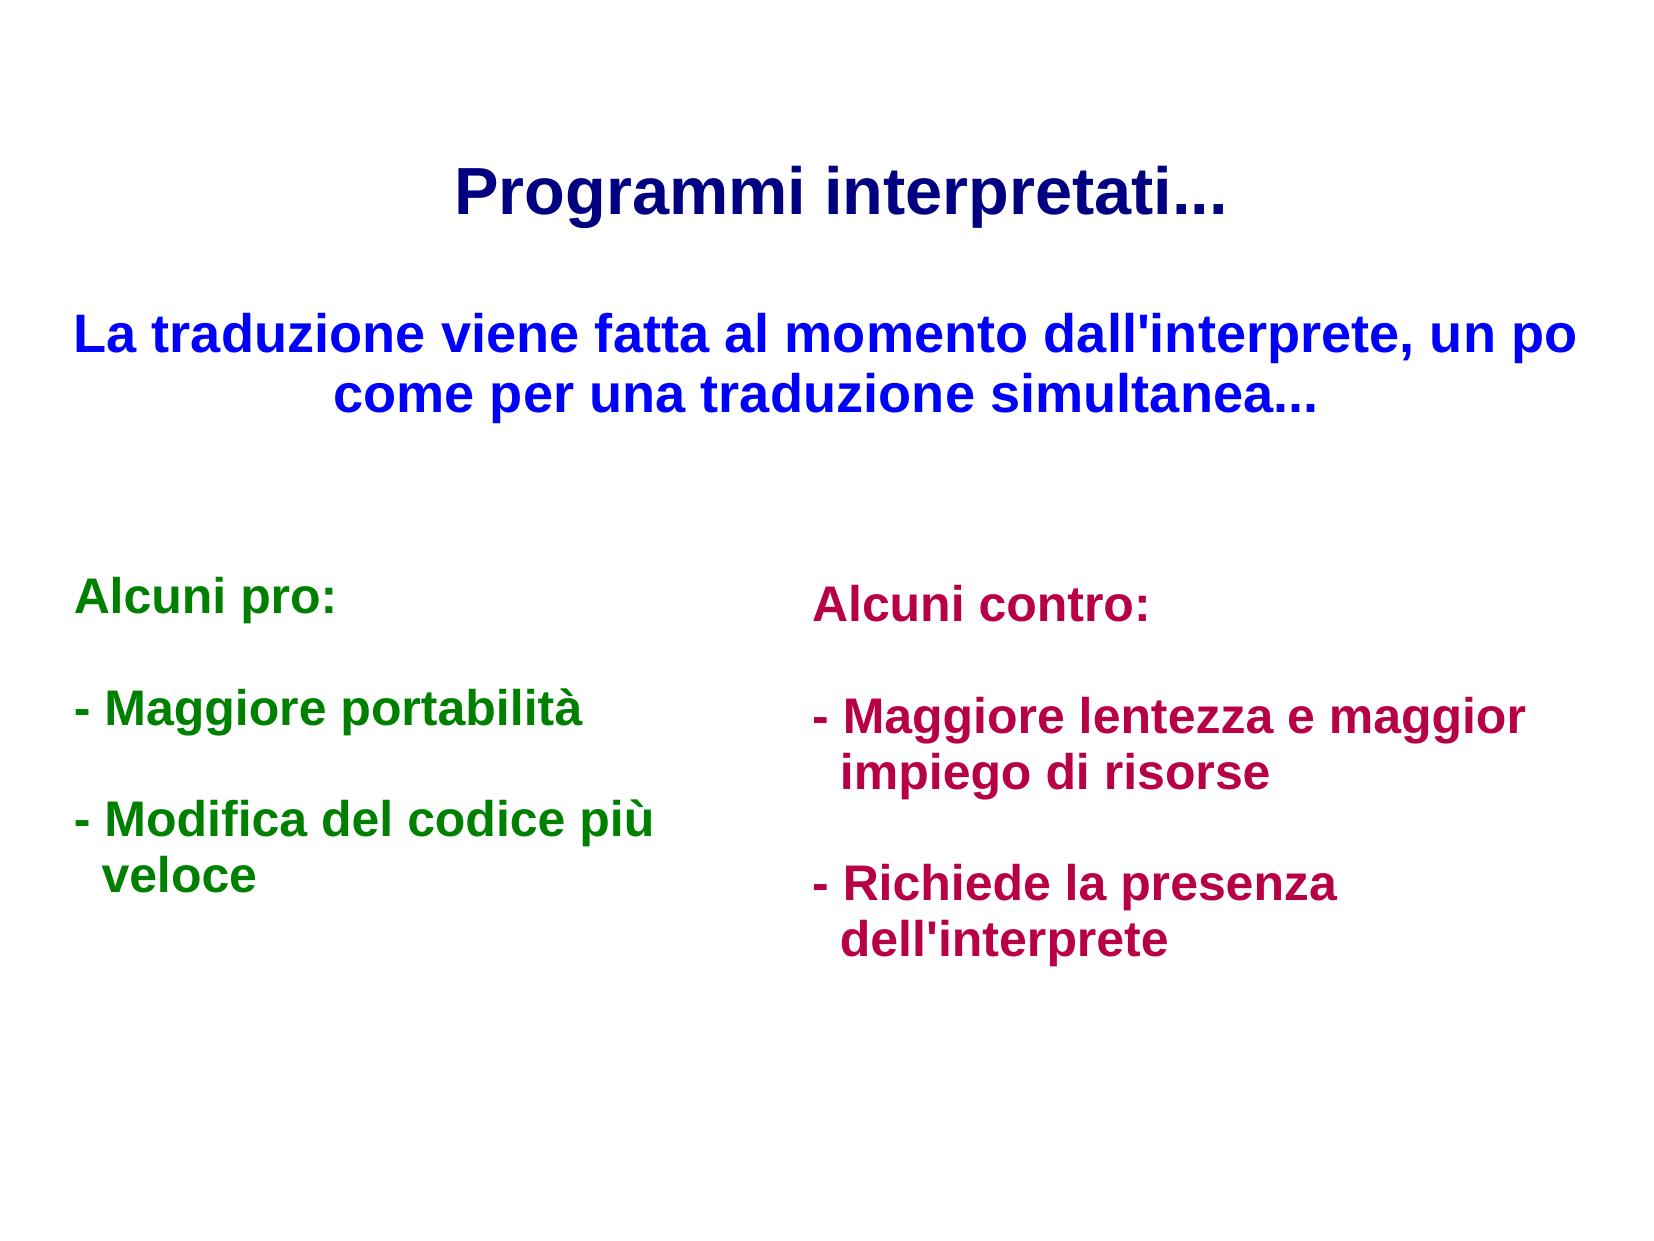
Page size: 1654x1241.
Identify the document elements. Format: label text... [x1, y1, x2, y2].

text_box Alcuni pro: - Maggiore portabilità - Modifica del codice più veloce [59, 561, 798, 911]
text_box La traduzione viene fatta al momento dall'interprete, un po come per una traduzione simultanea... [29, 296, 1625, 432]
text_box Programmi interpretati... [265, 146, 1418, 237]
text_box Alcuni contro: - Maggiore lentezza e maggior impiego di risorse - Richiede la presenza dell'interprete [797, 569, 1654, 975]
